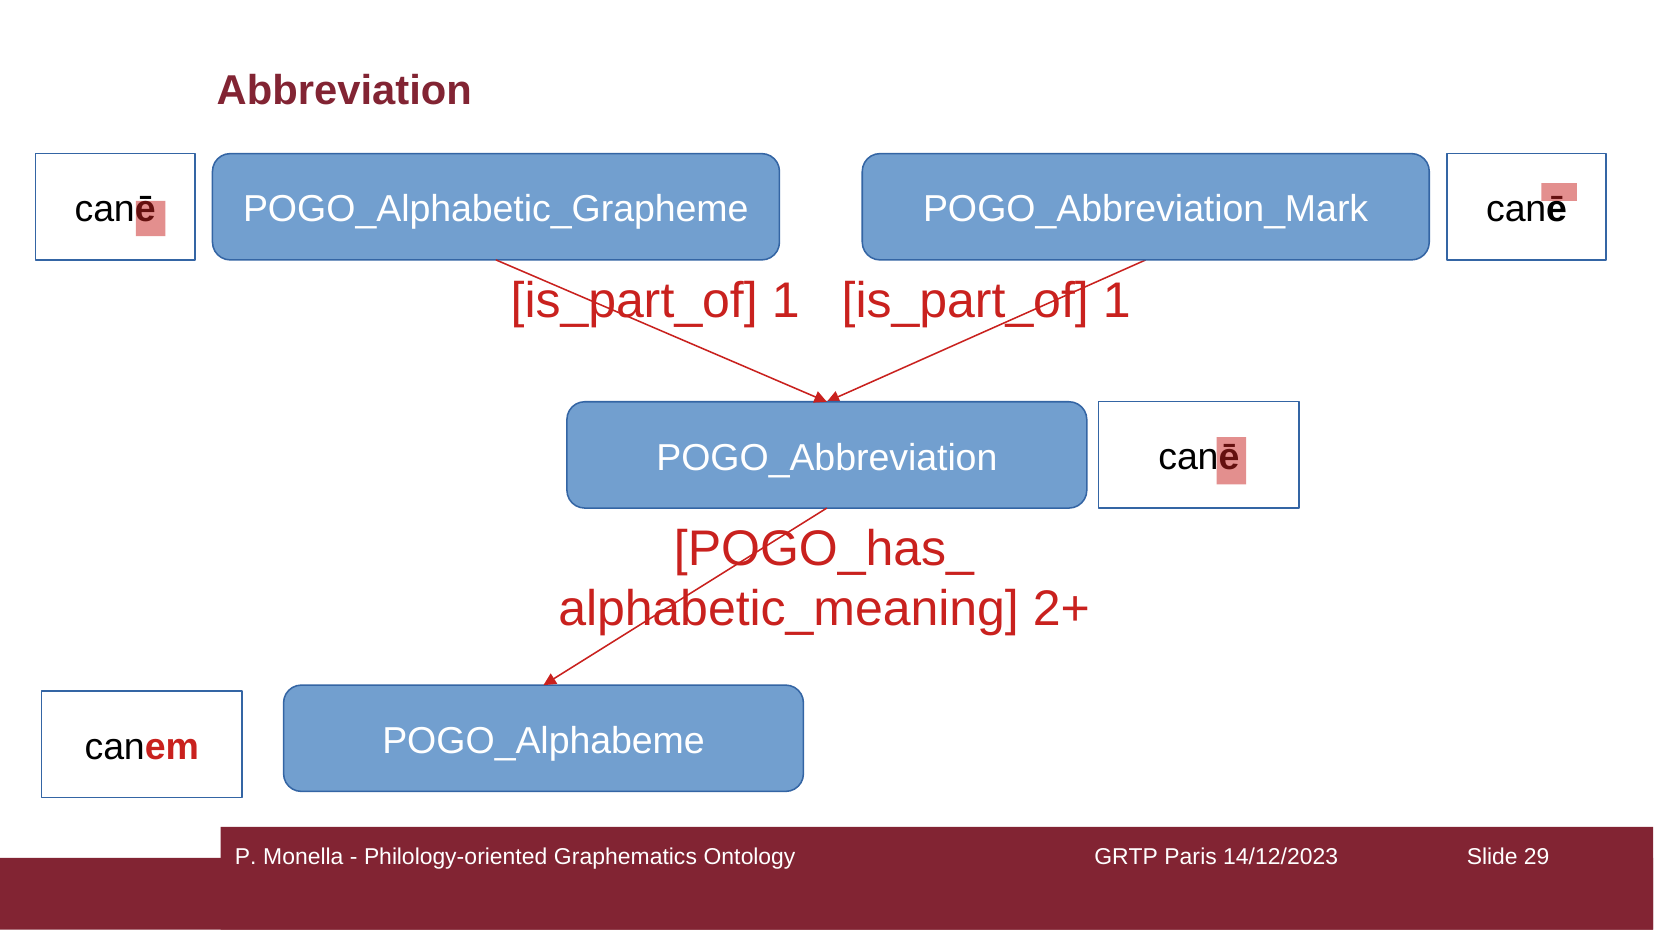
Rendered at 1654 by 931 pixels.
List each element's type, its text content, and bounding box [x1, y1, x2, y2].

text_box canē [1098, 401, 1300, 508]
text_box POGO_Alphabeme [283, 685, 804, 792]
text_box [1541, 183, 1577, 201]
text_box canē [1446, 153, 1607, 260]
text_box Abbreviation [201, 55, 1543, 125]
text_box POGO_Alphabetic_Grapheme [212, 153, 780, 260]
text_box [1216, 437, 1247, 485]
text_box POGO_Abbreviation_Mark [862, 153, 1430, 260]
text_box canē [35, 153, 195, 260]
text_box POGO_Abbreviation [566, 401, 1087, 509]
text_box canem [41, 691, 243, 798]
text_box [135, 200, 166, 237]
